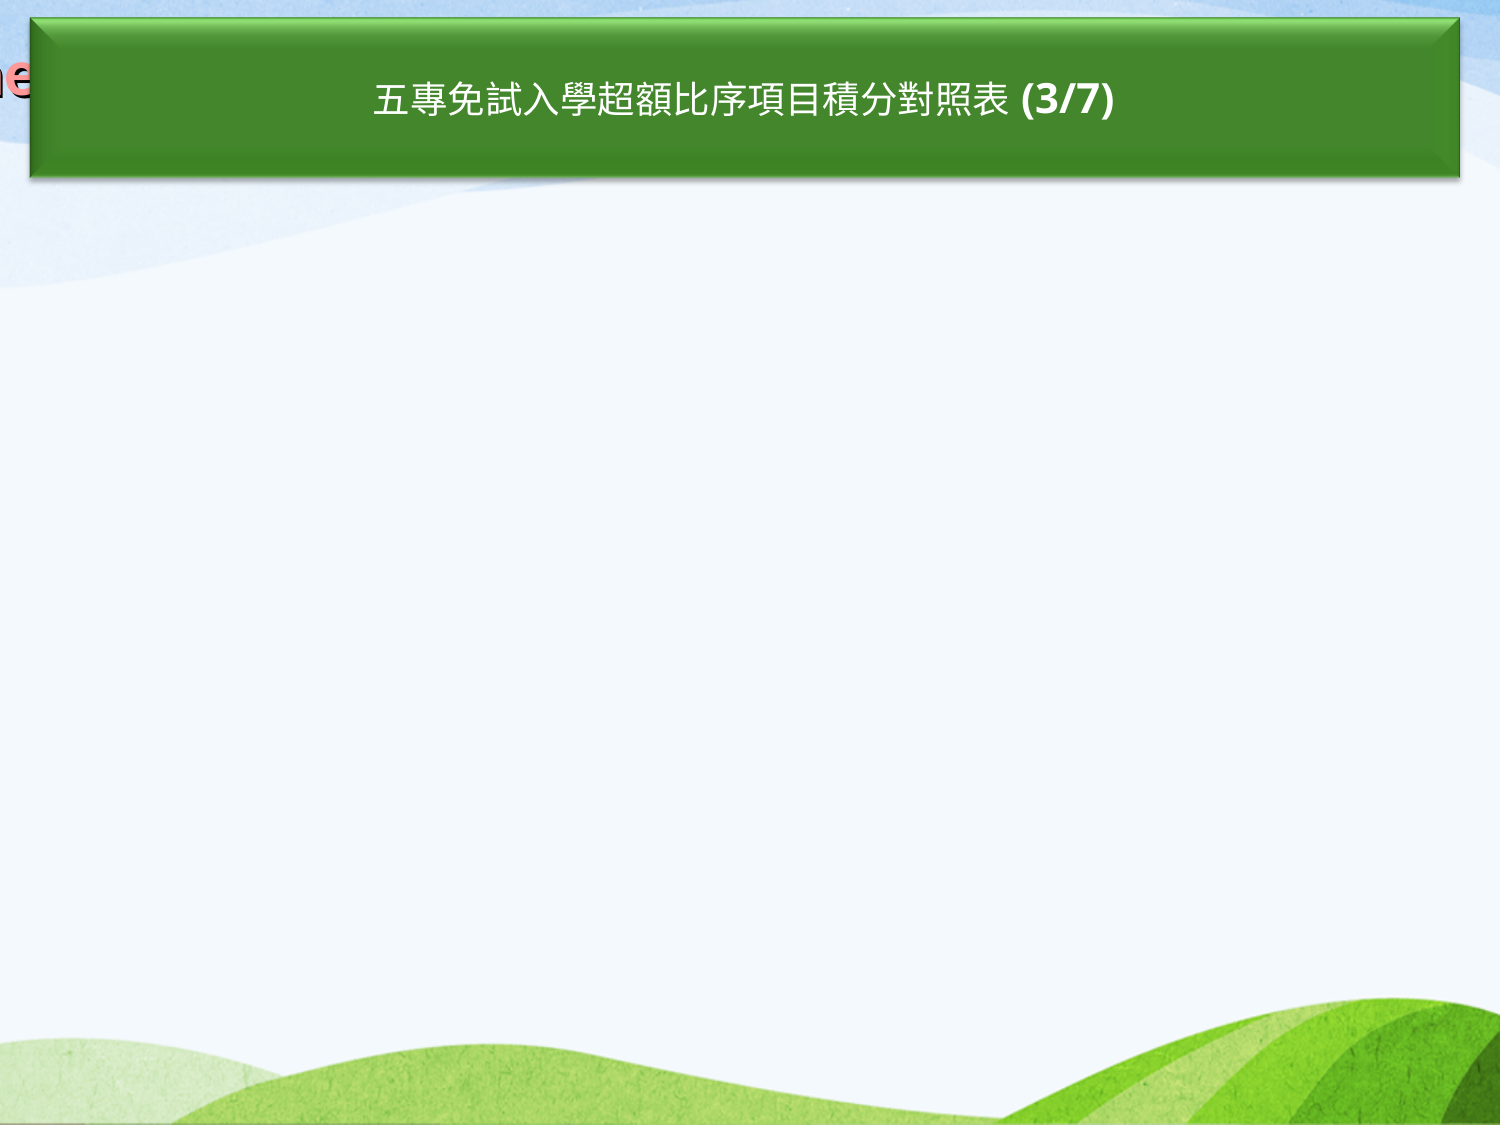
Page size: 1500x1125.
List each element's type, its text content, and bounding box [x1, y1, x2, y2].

picture [0, 0, 1500, 1125]
text_box 五專免試入學超額比序項目積分對照表(3/7) [29, 18, 1459, 178]
